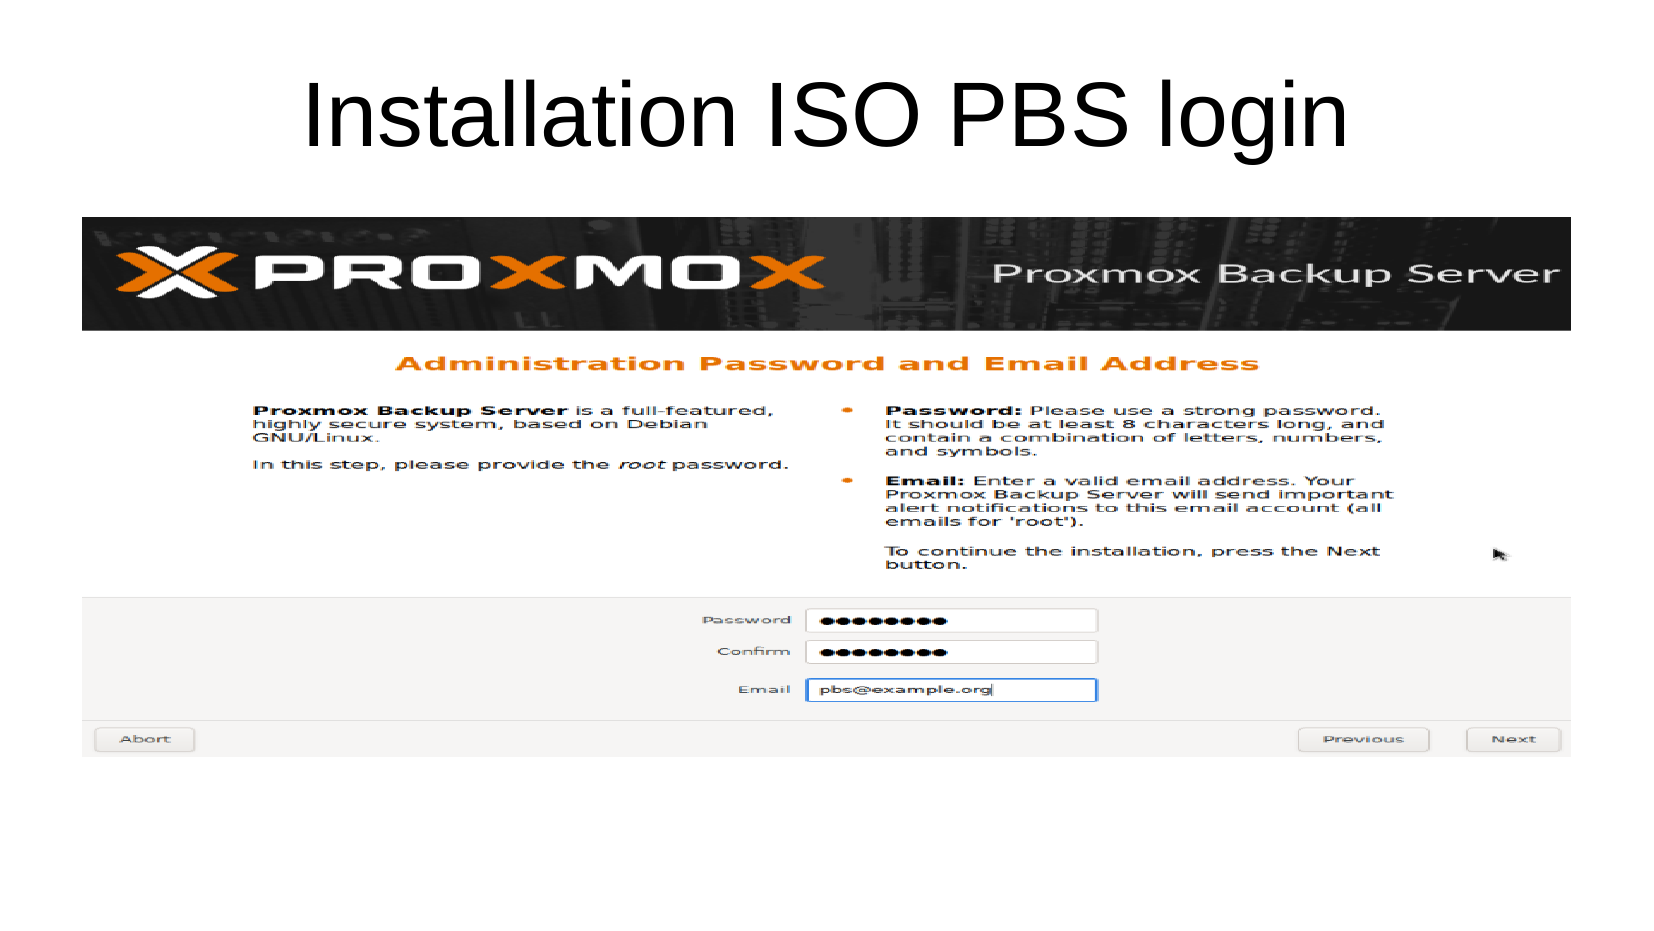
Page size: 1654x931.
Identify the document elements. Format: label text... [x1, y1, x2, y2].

title Installation ISO PBS login [82, 37, 1571, 193]
picture [82, 217, 1571, 758]
